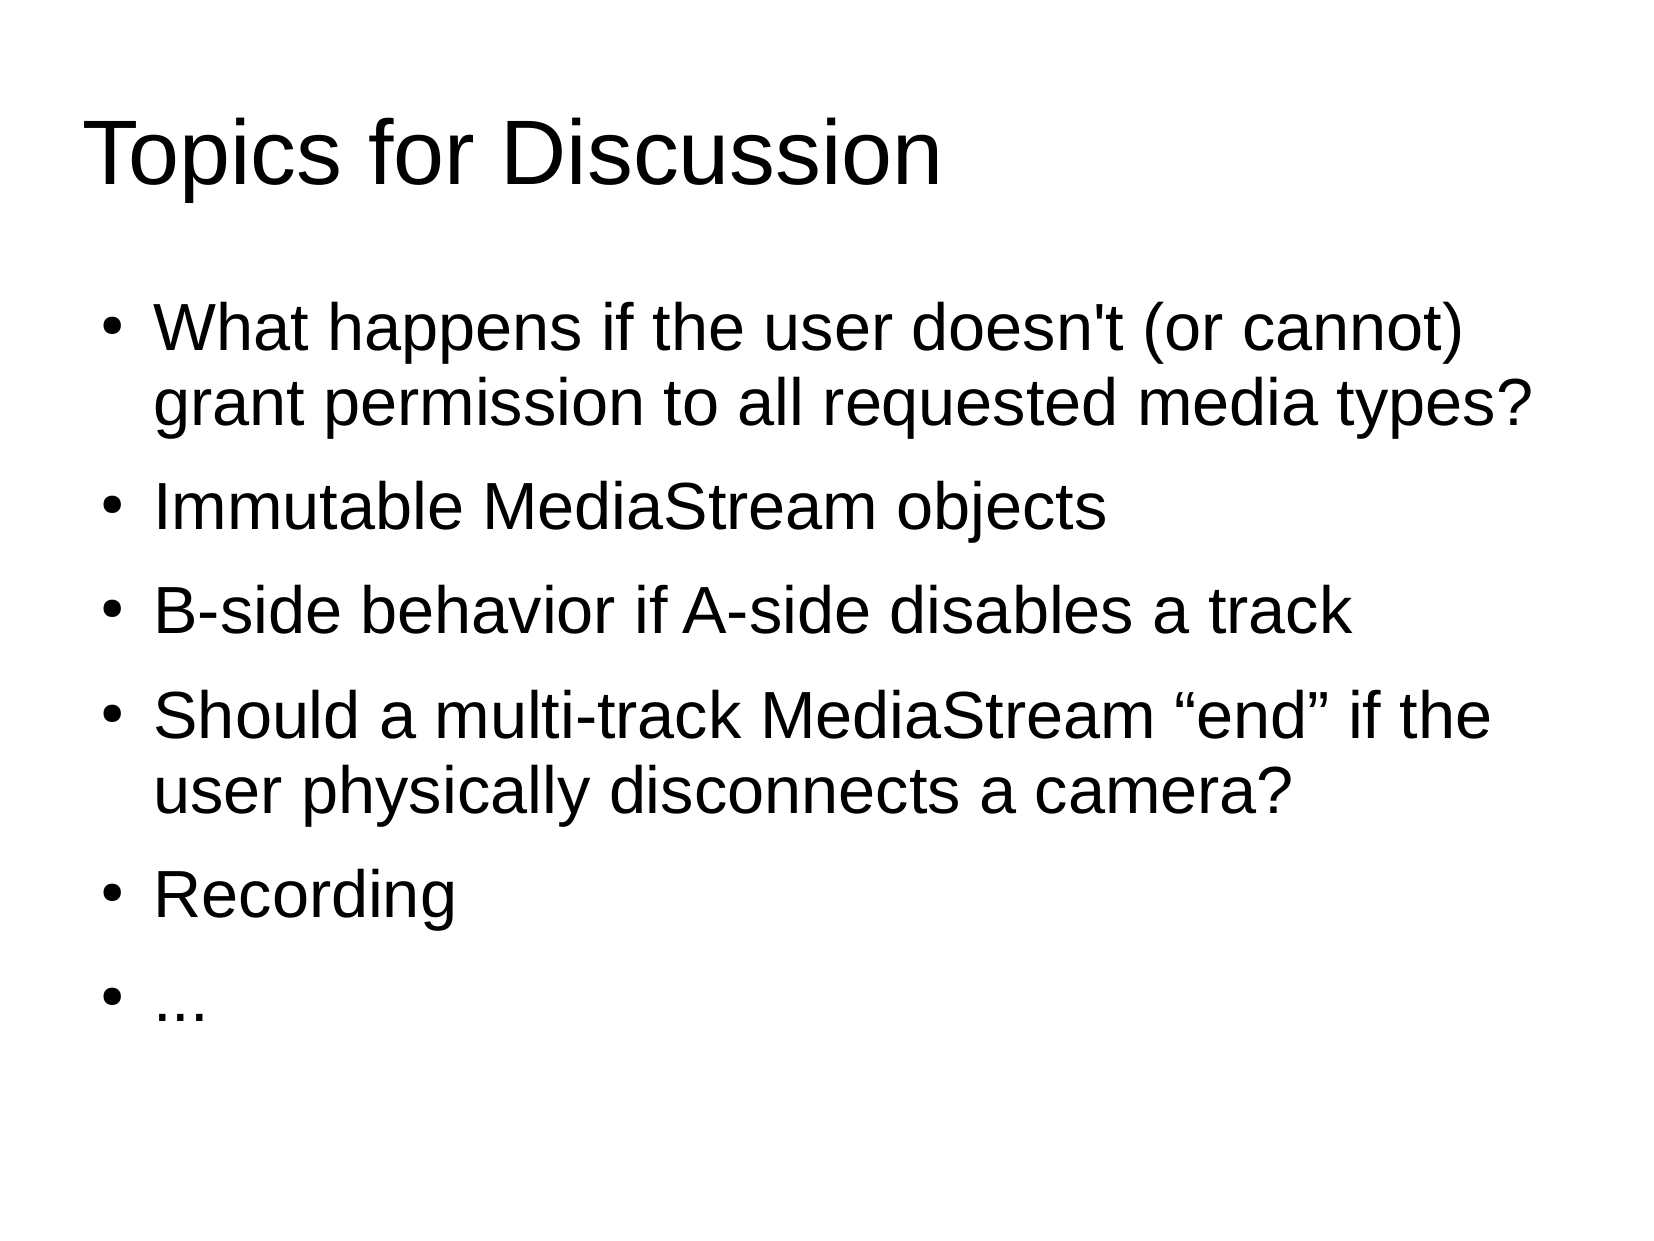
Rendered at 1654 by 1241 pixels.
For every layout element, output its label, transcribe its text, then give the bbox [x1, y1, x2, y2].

title Topics for Discussion [82, 49, 1571, 257]
list What happens if the user doesn't (or cannot) grant permission to all requested media types? Immutable MediaStream objects B-side behavior if A-side disables a track Should a multi-track MediaStream “end” if the user physically disconnects a camera? Recording ... [82, 290, 1571, 1109]
